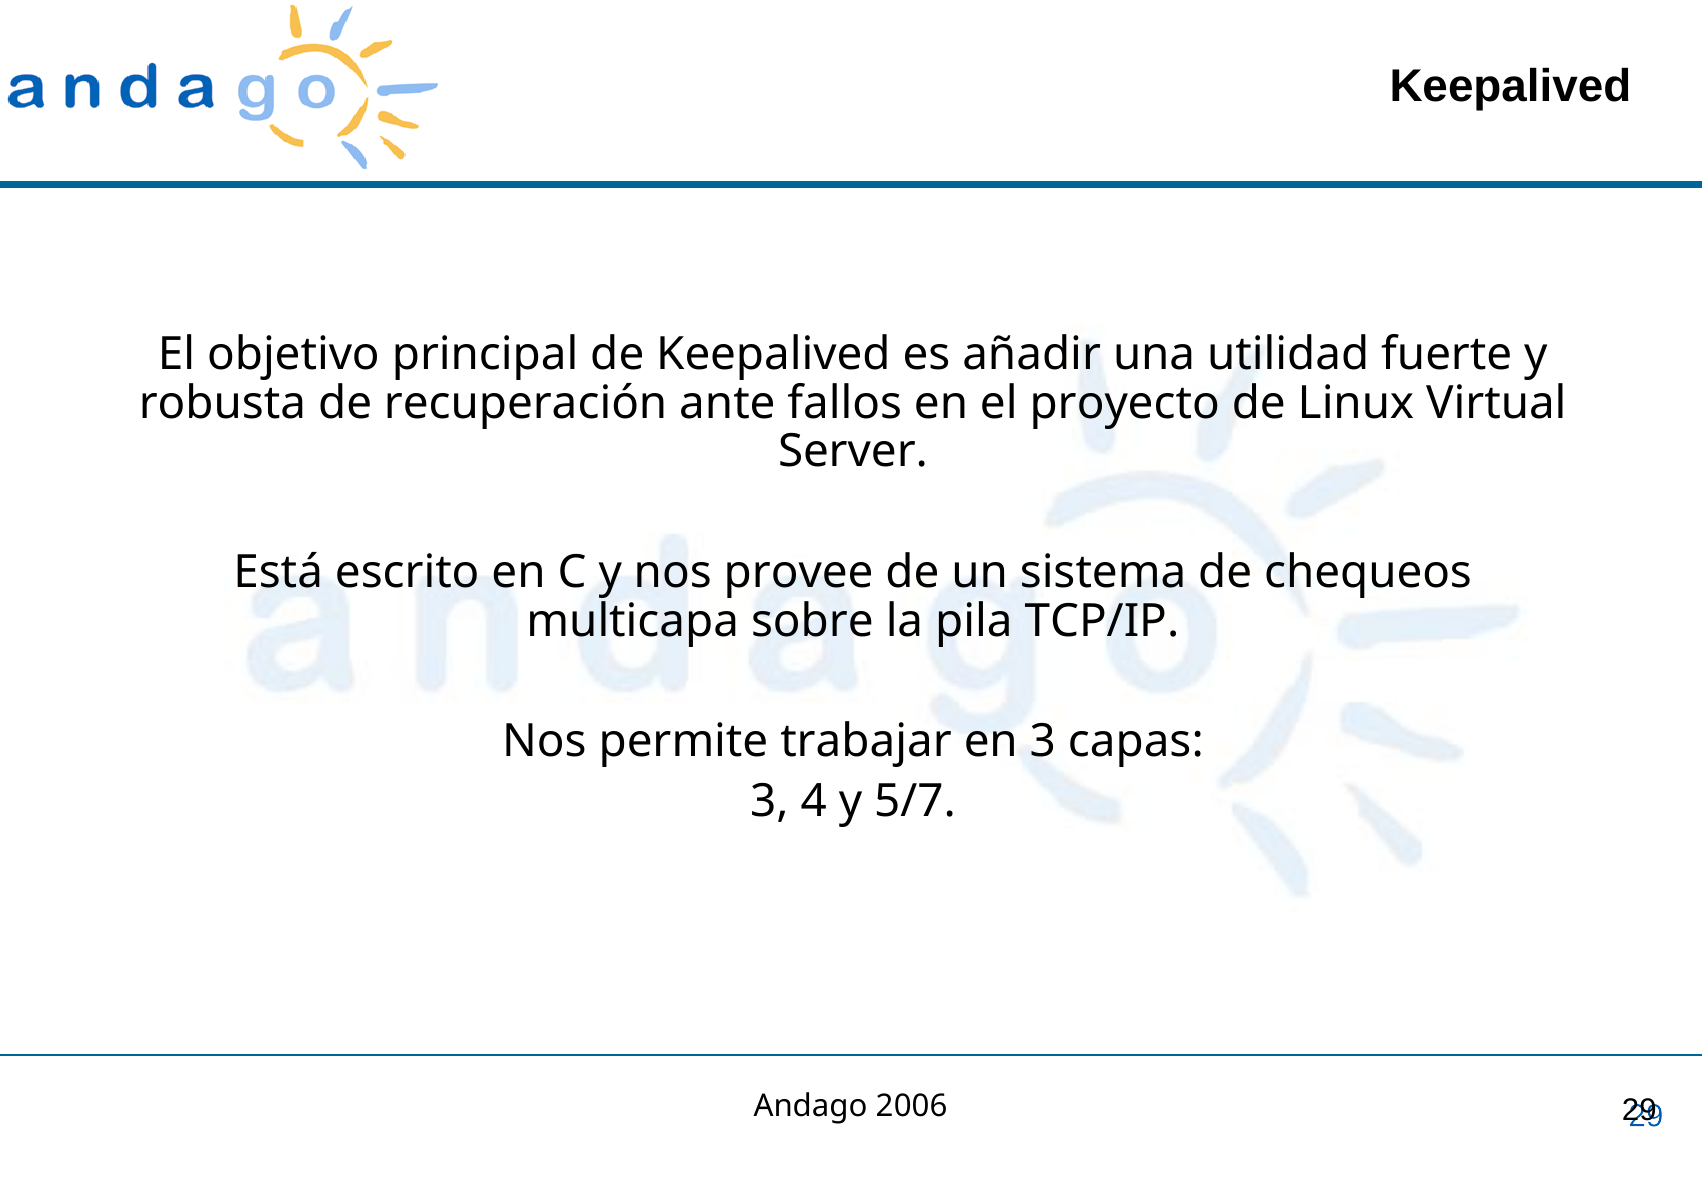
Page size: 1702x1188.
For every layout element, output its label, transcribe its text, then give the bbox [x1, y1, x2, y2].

picture [0, 0, 255, 175]
subtitle El objetivo principal de Keepalived es añadir una utilidad fuerte y robusta de recuperación ante fallos en el proyecto de Linux Virtual Server. Está escrito en C y nos provee de un sistema de chequeos multicapa sobre la pila TCP/IP. Nos permite trabajar en 3 capas: 3, 4 y 5/7. [129, 252, 1577, 965]
title Keepalived [255, 0, 1702, 188]
